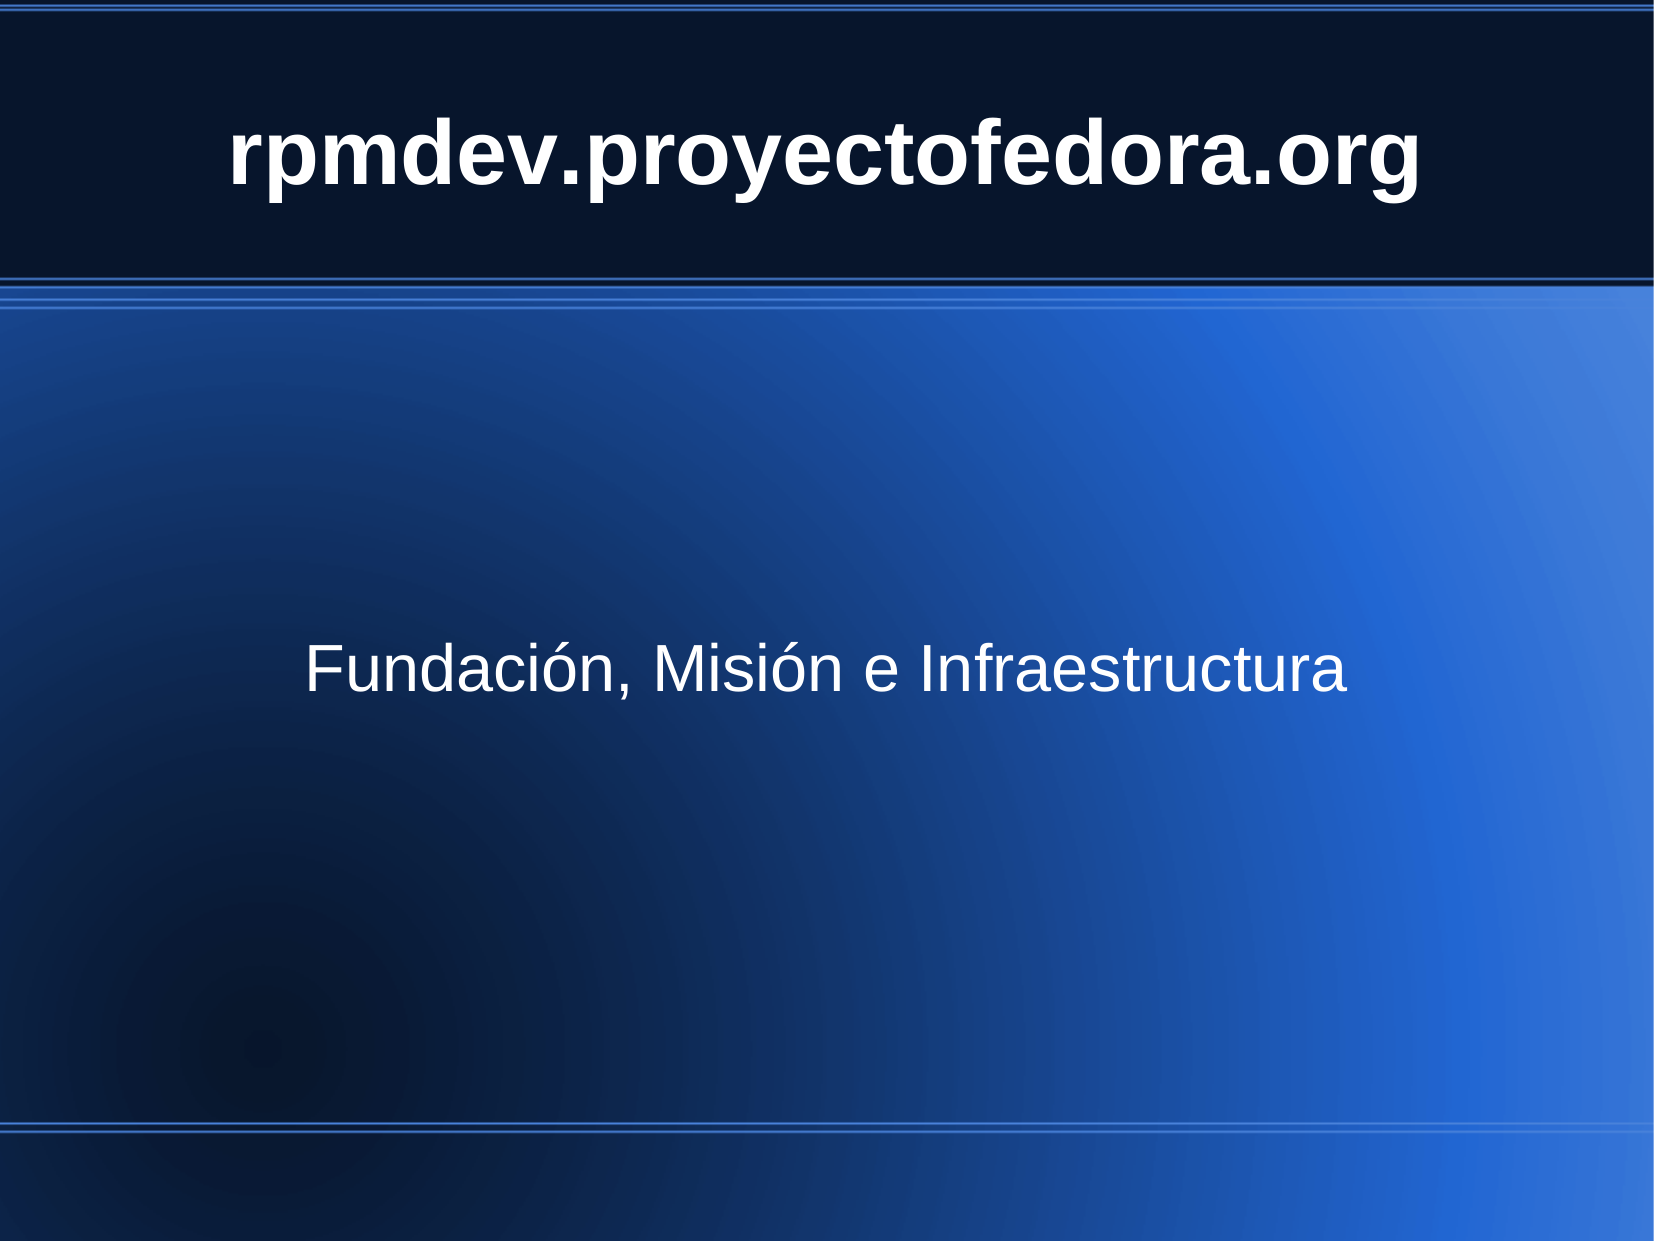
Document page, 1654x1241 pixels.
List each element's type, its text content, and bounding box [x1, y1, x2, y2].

picture [0, 0, 1654, 1241]
title rpmdev.proyectofedora.org [82, 56, 1571, 250]
subtitle Fundación, Misión e Infraestructura [82, 362, 1571, 1050]
